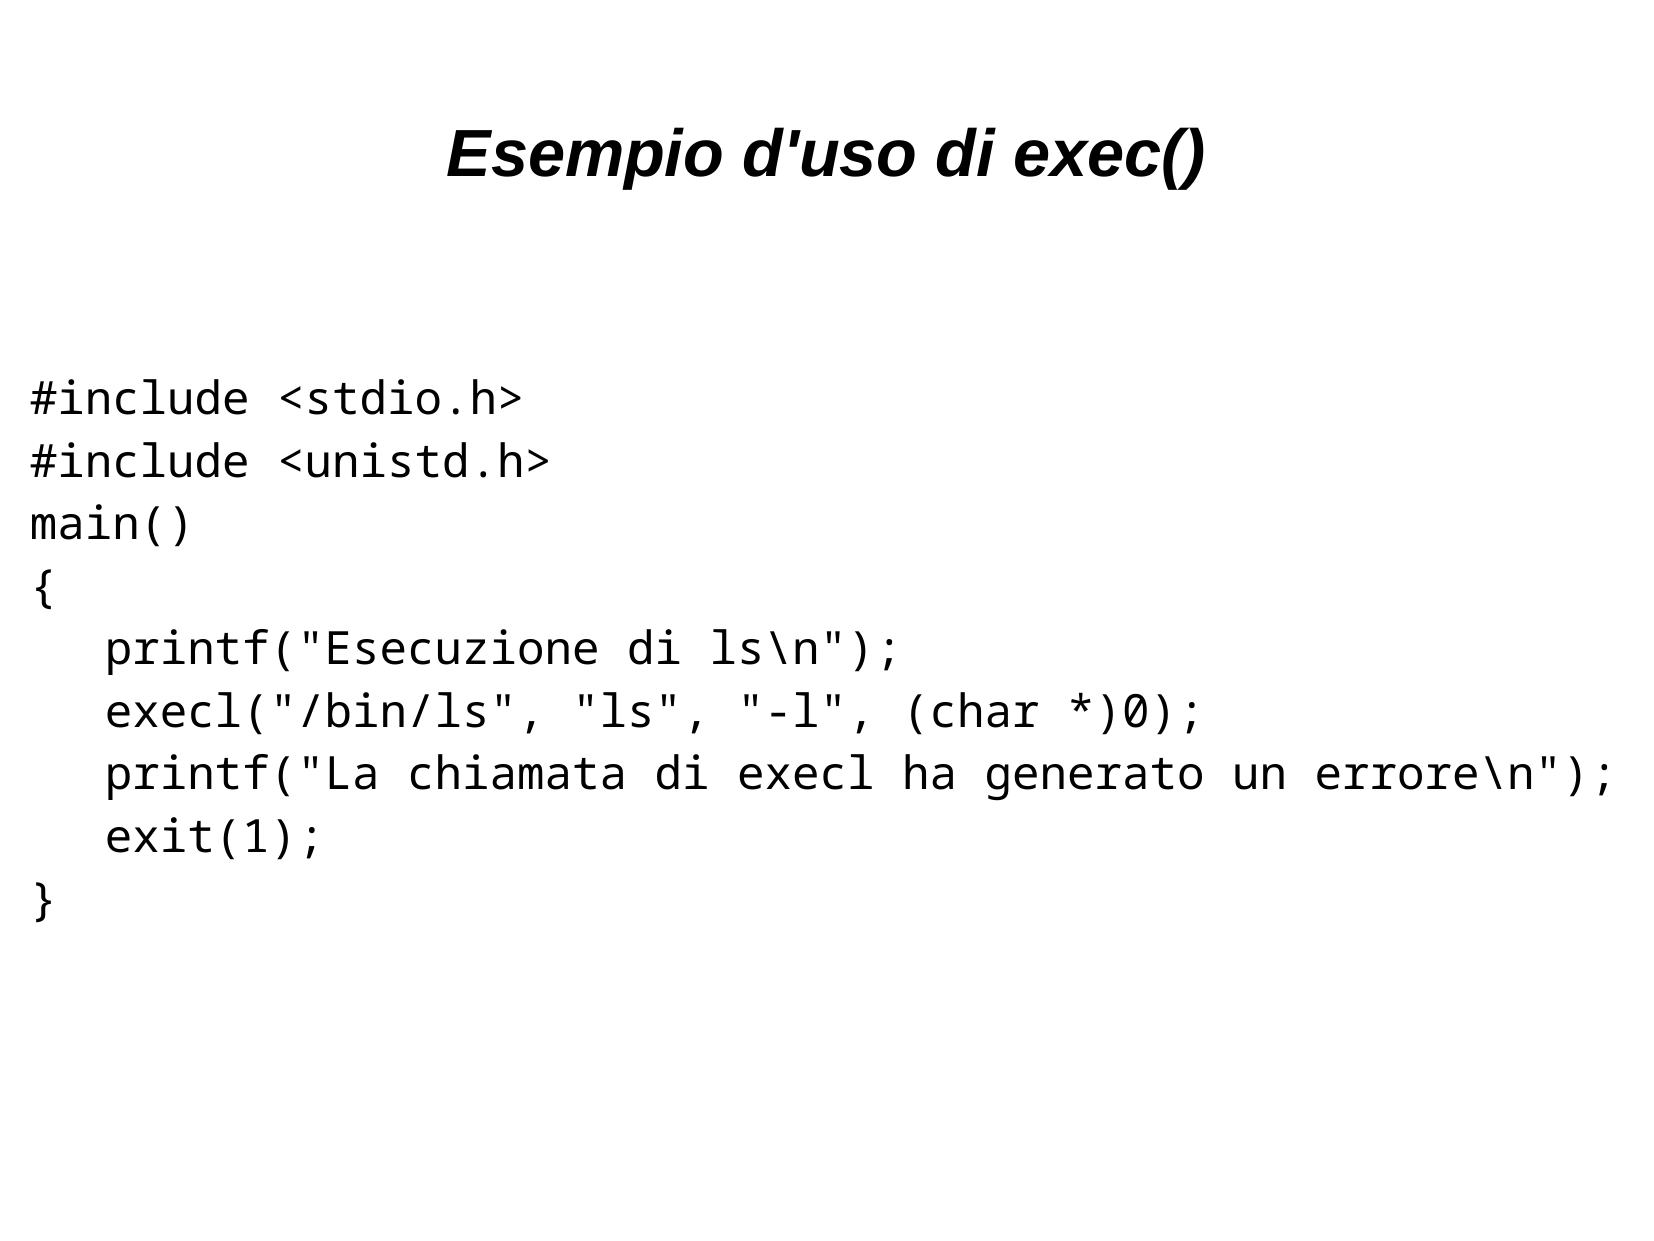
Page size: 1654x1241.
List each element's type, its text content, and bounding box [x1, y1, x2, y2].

title Esempio d'uso di exec() [82, 49, 1571, 257]
text_box #include <stdio.h> #include <unistd.h> main() { printf("Esecuzione di ls\n"); execl("/bin/ls", "ls", "-l", (char *)0); printf("La chiamata di execl ha generato un errore\n"); exit(1); } [15, 358, 1654, 953]
